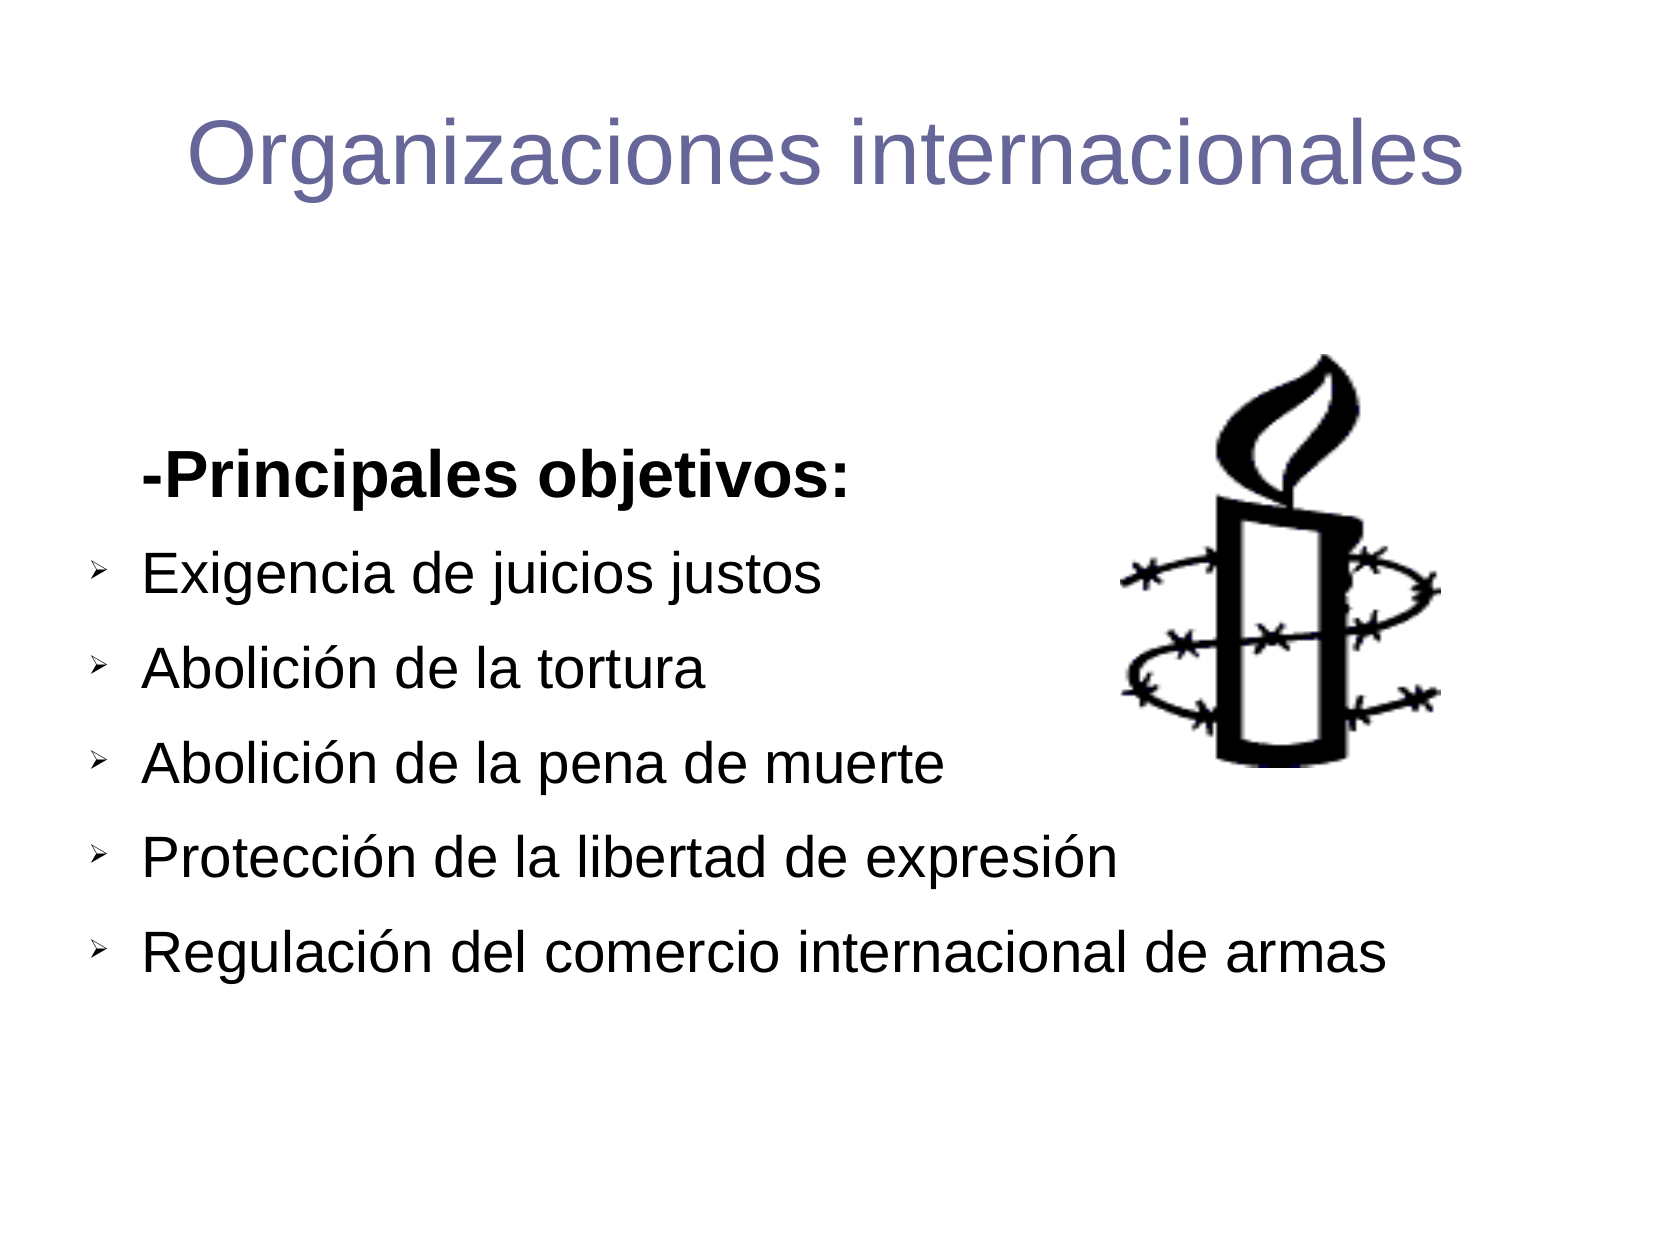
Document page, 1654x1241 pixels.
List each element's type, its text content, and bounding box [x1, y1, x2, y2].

picture [1120, 354, 1441, 768]
title Organizaciones internacionales [82, 56, 1571, 250]
list -Principales objetivos: Exigencia de juicios justos Abolición de la tortura Abolición de la pena de muerte Protección de la libertad de expresión Regulación del comercio internacional de armas [70, 437, 1560, 1157]
